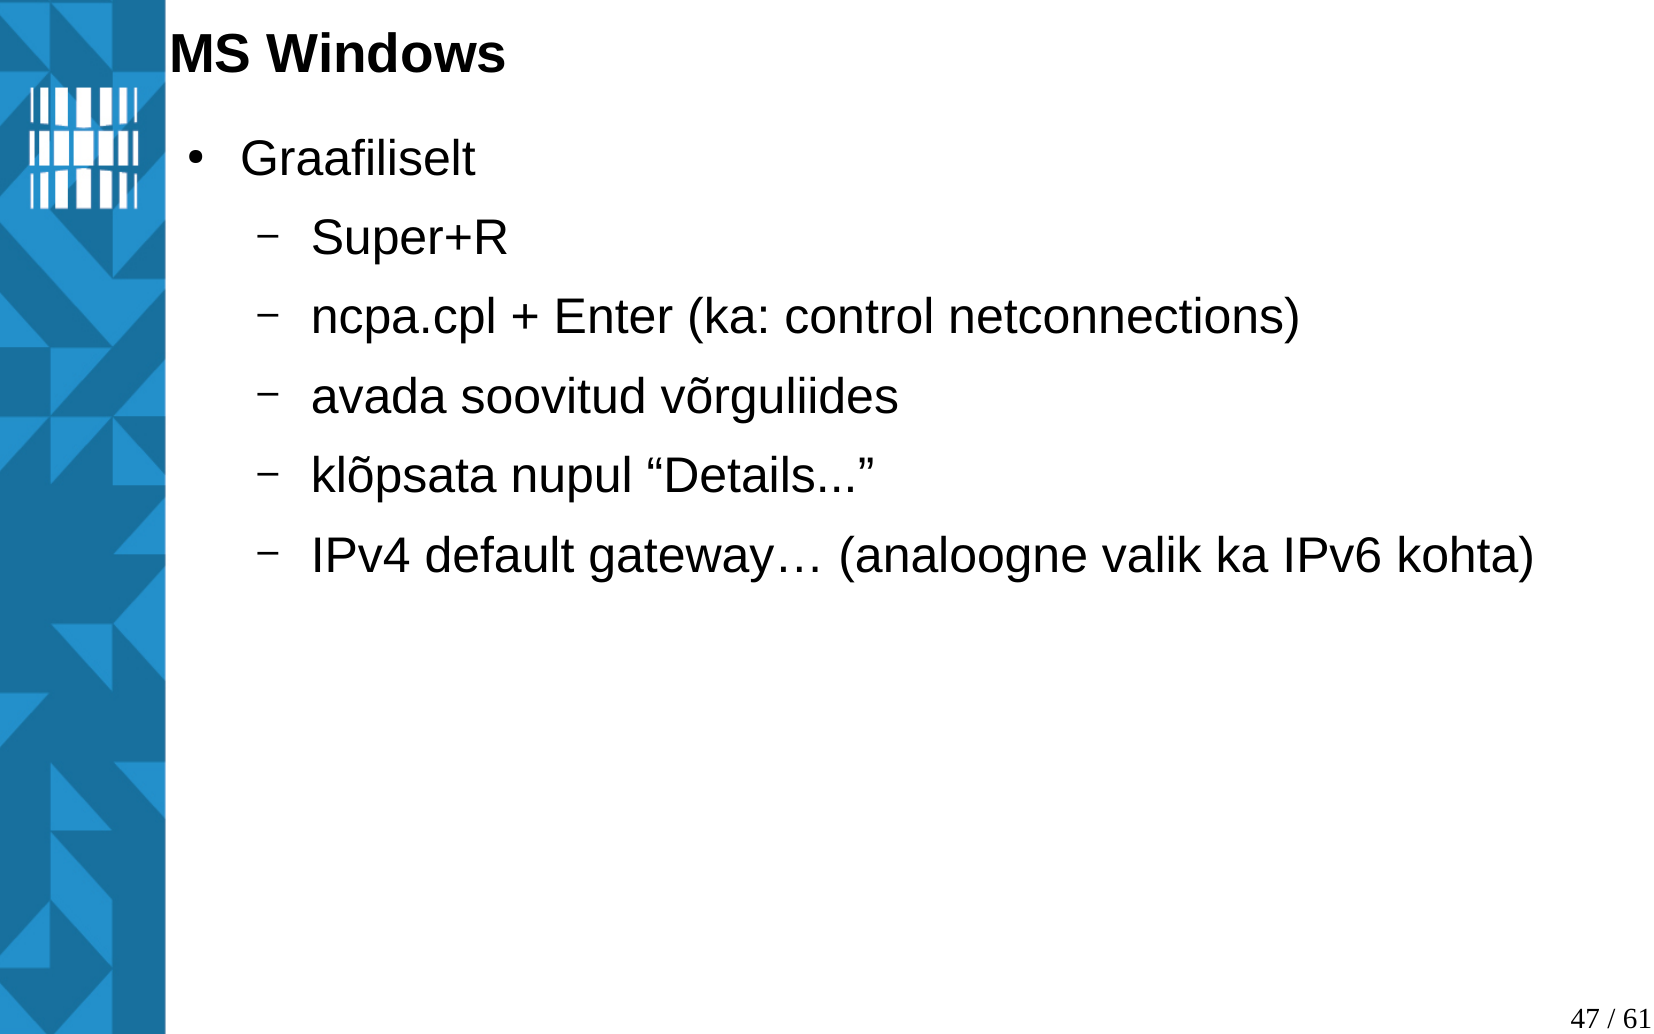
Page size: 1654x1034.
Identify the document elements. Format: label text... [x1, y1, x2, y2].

title MS Windows [169, 11, 1571, 95]
list Graafiliselt Super+R ncpa.cpl + Enter (ka: control netconnections) avada soovitud võrguliides klõpsata nupul “Details...” IPv4 default gateway… (analoogne valik ka IPv6 kohta) [169, 129, 1630, 997]
